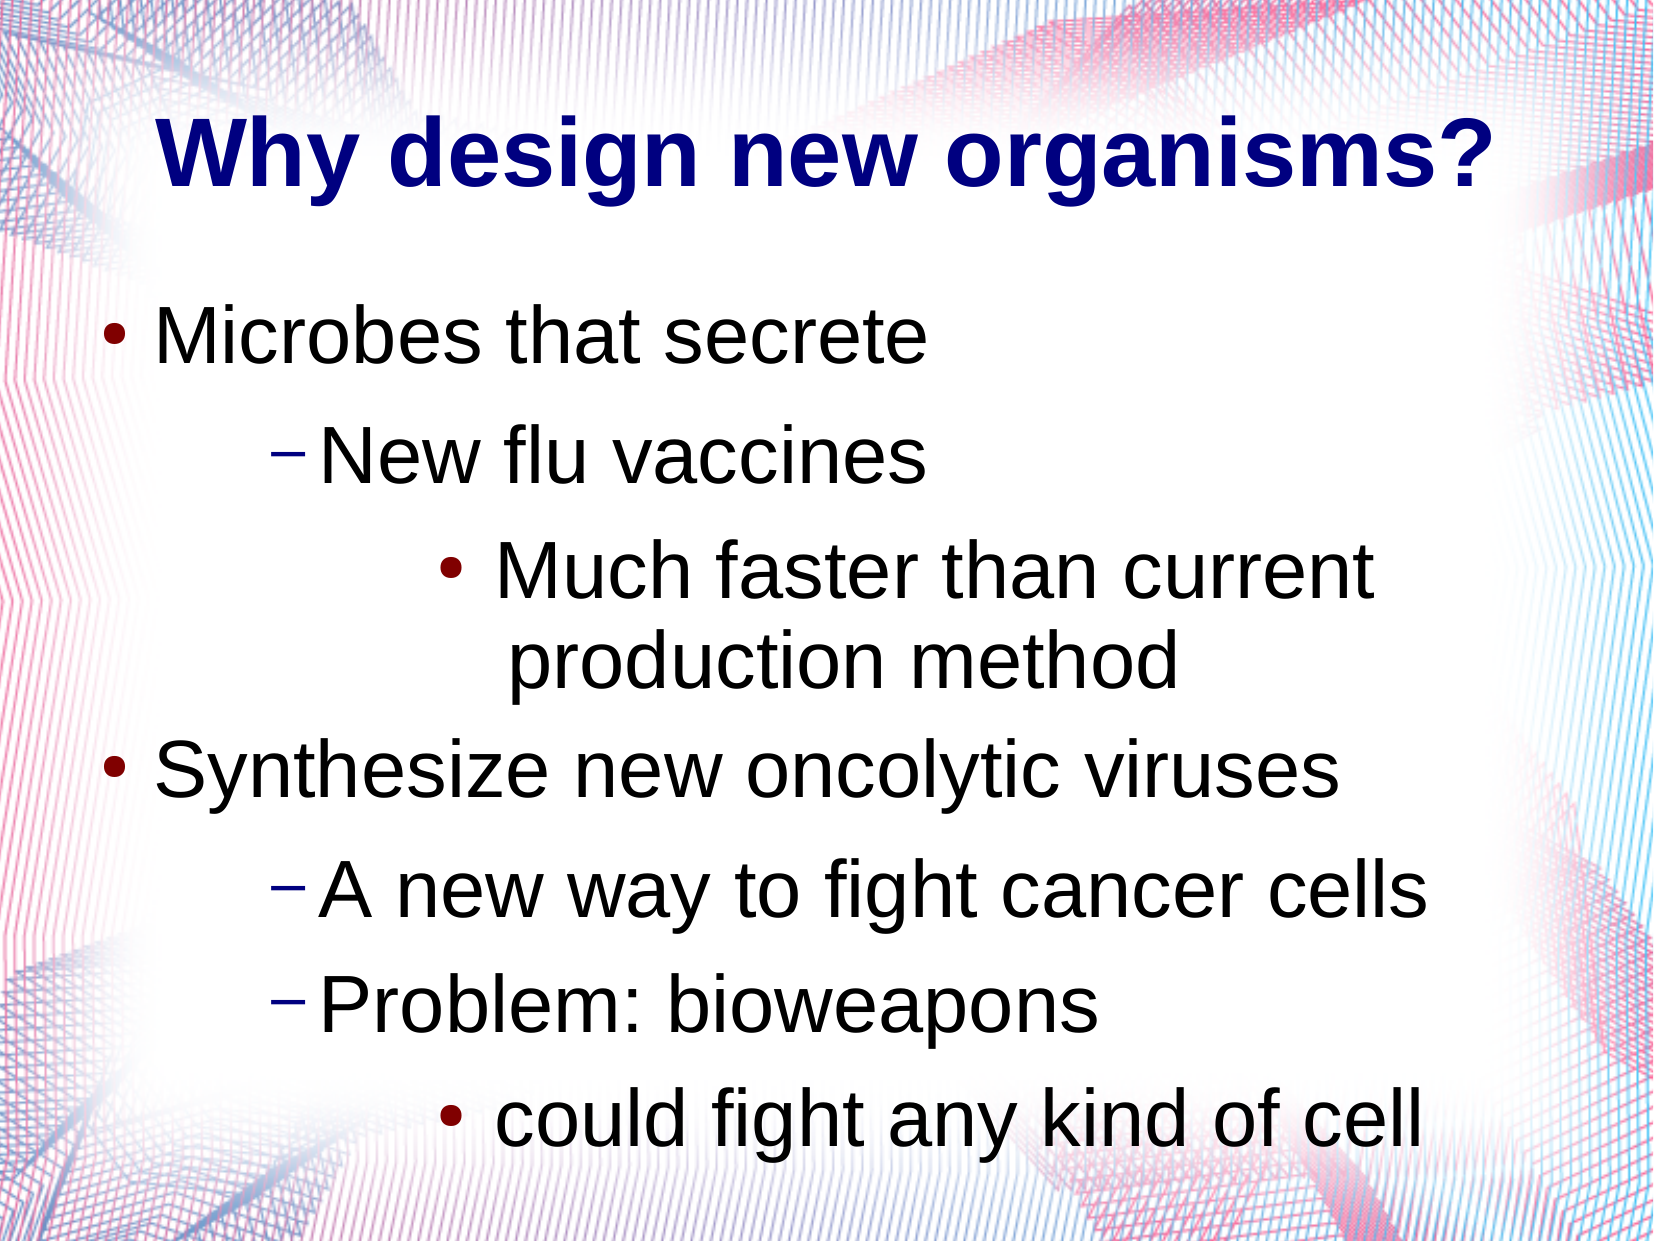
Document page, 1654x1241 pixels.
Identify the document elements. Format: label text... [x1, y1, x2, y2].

title Why design new organisms? [82, 49, 1571, 257]
picture [0, 0, 1654, 1241]
list Microbes that secrete New flu vaccines Much faster than current production method Synthesize new oncolytic viruses A new way to fight cancer cells Problem: bioweapons could fight any kind of cell [82, 290, 1571, 1182]
